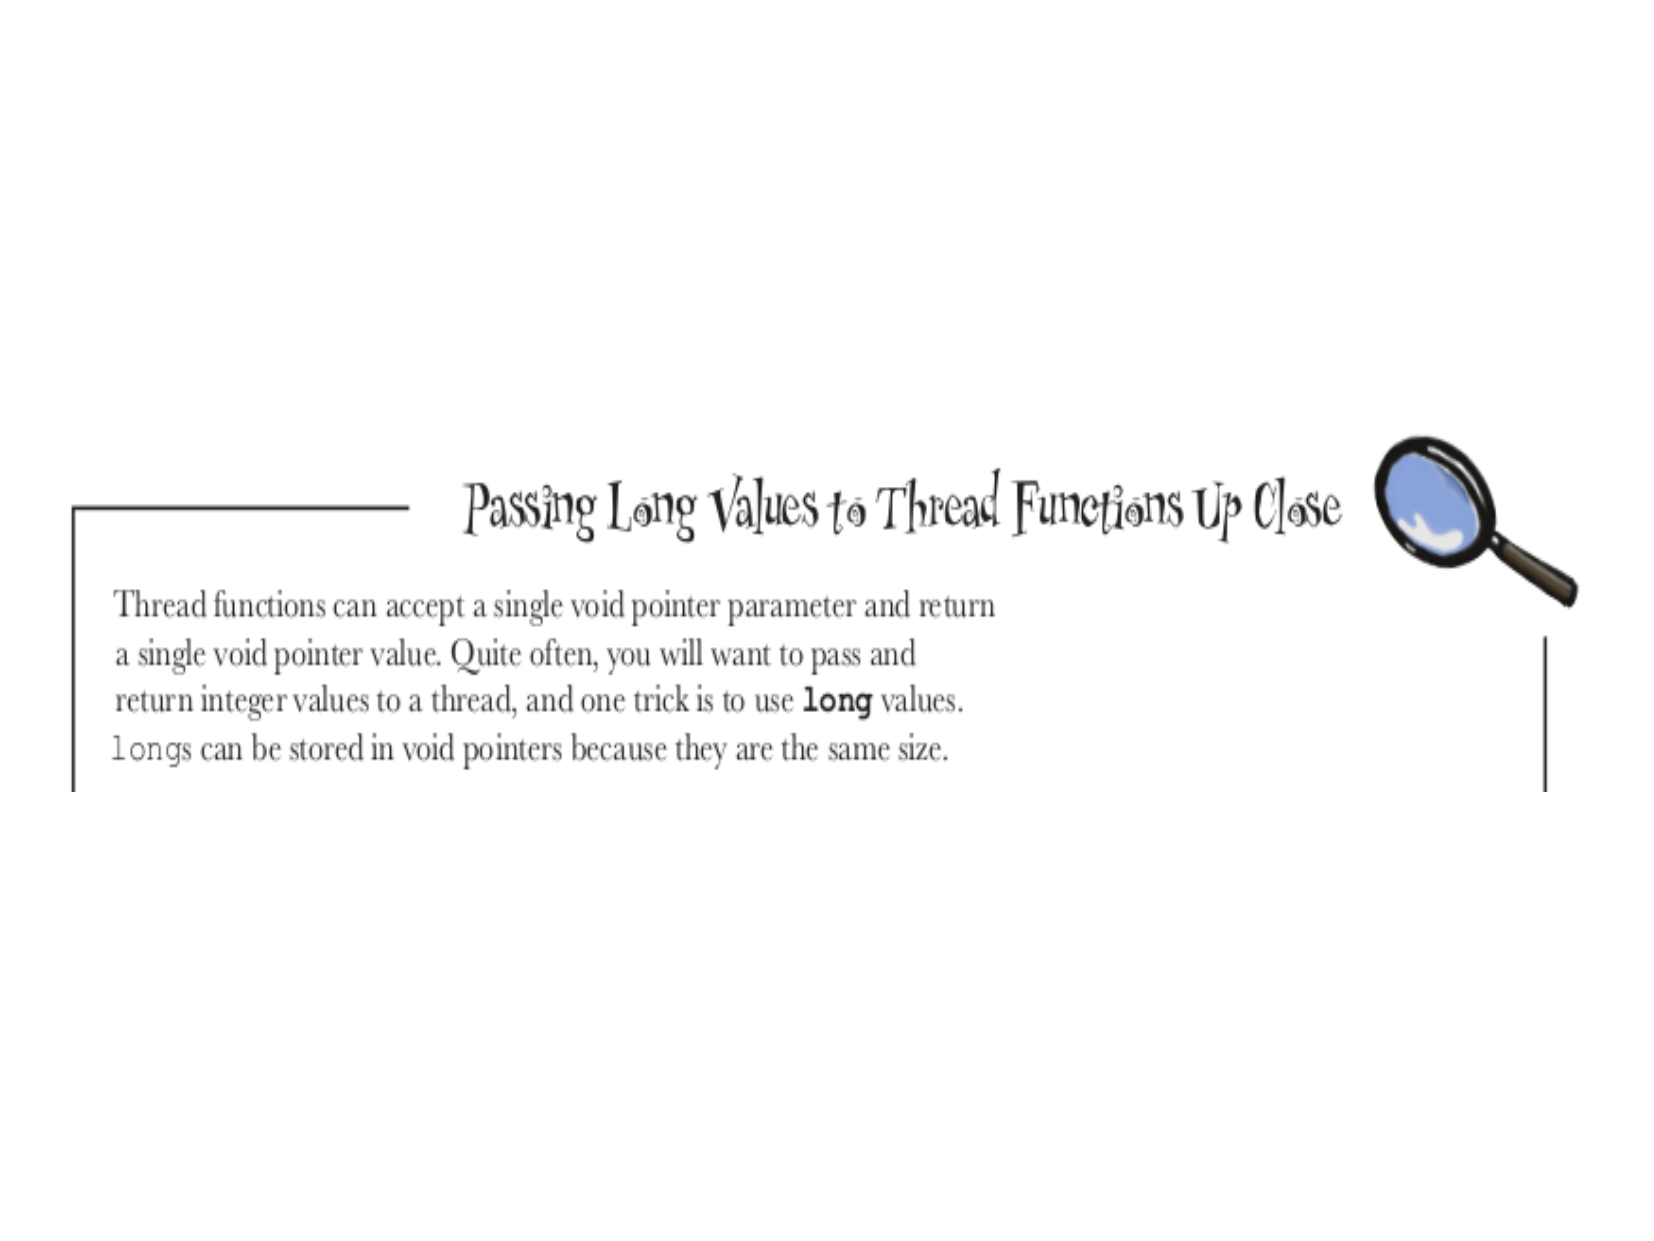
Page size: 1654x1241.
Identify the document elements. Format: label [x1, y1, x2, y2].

picture [59, 389, 1619, 792]
